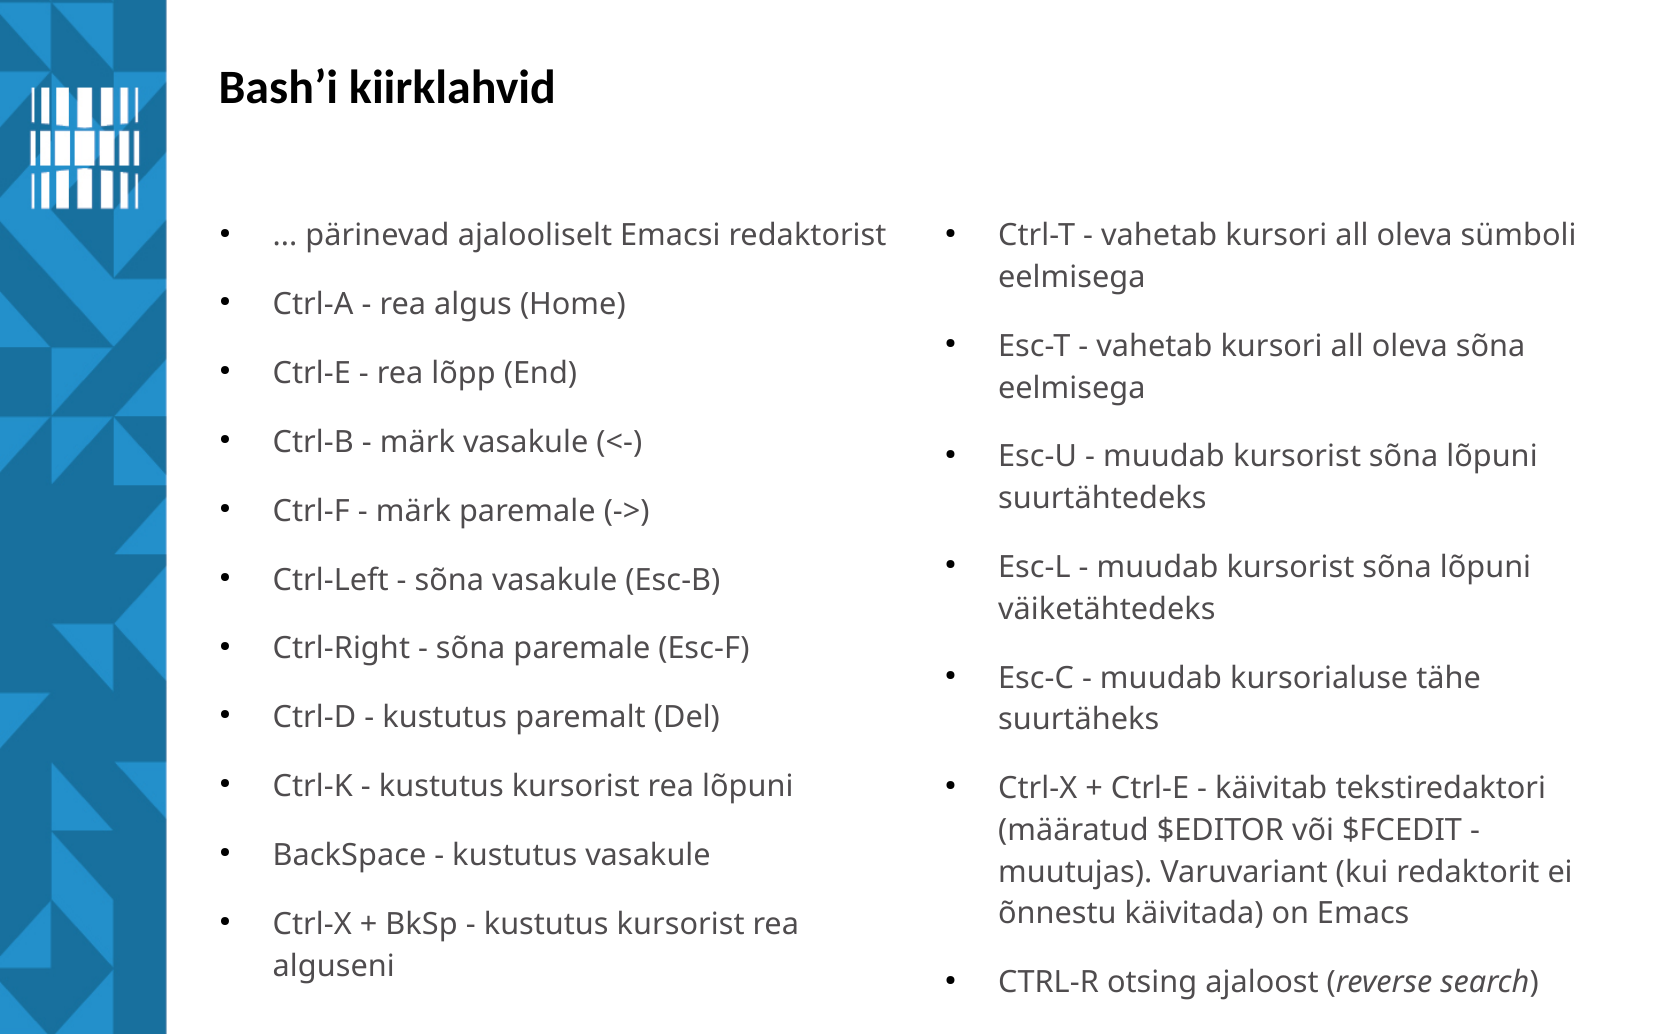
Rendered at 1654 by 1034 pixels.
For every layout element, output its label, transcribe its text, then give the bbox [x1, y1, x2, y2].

list Ctrl-T - vahetab kursori all oleva sümboli eelmisega Esc-T - vahetab kursori all oleva sõna eelmisega Esc-U - muudab kursorist sõna lõpuni suurtähtedeks Esc-L - muudab kursorist sõna lõpuni väiketähtedeks Esc-C - muudab kursorialuse tähe suurtäheks Ctrl-X + Ctrl-E - käivitab tekstiredaktori (määratud $EDITOR või $FCEDIT -muutujas). Varuvariant (kui redaktorit ei õnnestu käivitada) on Emacs CTRL-R otsing ajaloost (reverse search) [927, 212, 1619, 1004]
title Bash’i kiirklahvid [218, 41, 1489, 142]
list ... pärinevad ajalooliselt Emacsi redaktorist Ctrl-A - rea algus (Home) Ctrl-E - rea lõpp (End) Ctrl-B - märk vasakule (<-) Ctrl-F - märk paremale (->) Ctrl-Left - sõna vasakule (Esc-B) Ctrl-Right - sõna paremale (Esc-F) Ctrl-D - kustutus paremalt (Del) Ctrl-K - kustutus kursorist rea lõpuni BackSpace - kustutus vasakule Ctrl-X + BkSp - kustutus kursorist rea alguseni [201, 212, 893, 1004]
picture [42, 108, 132, 208]
